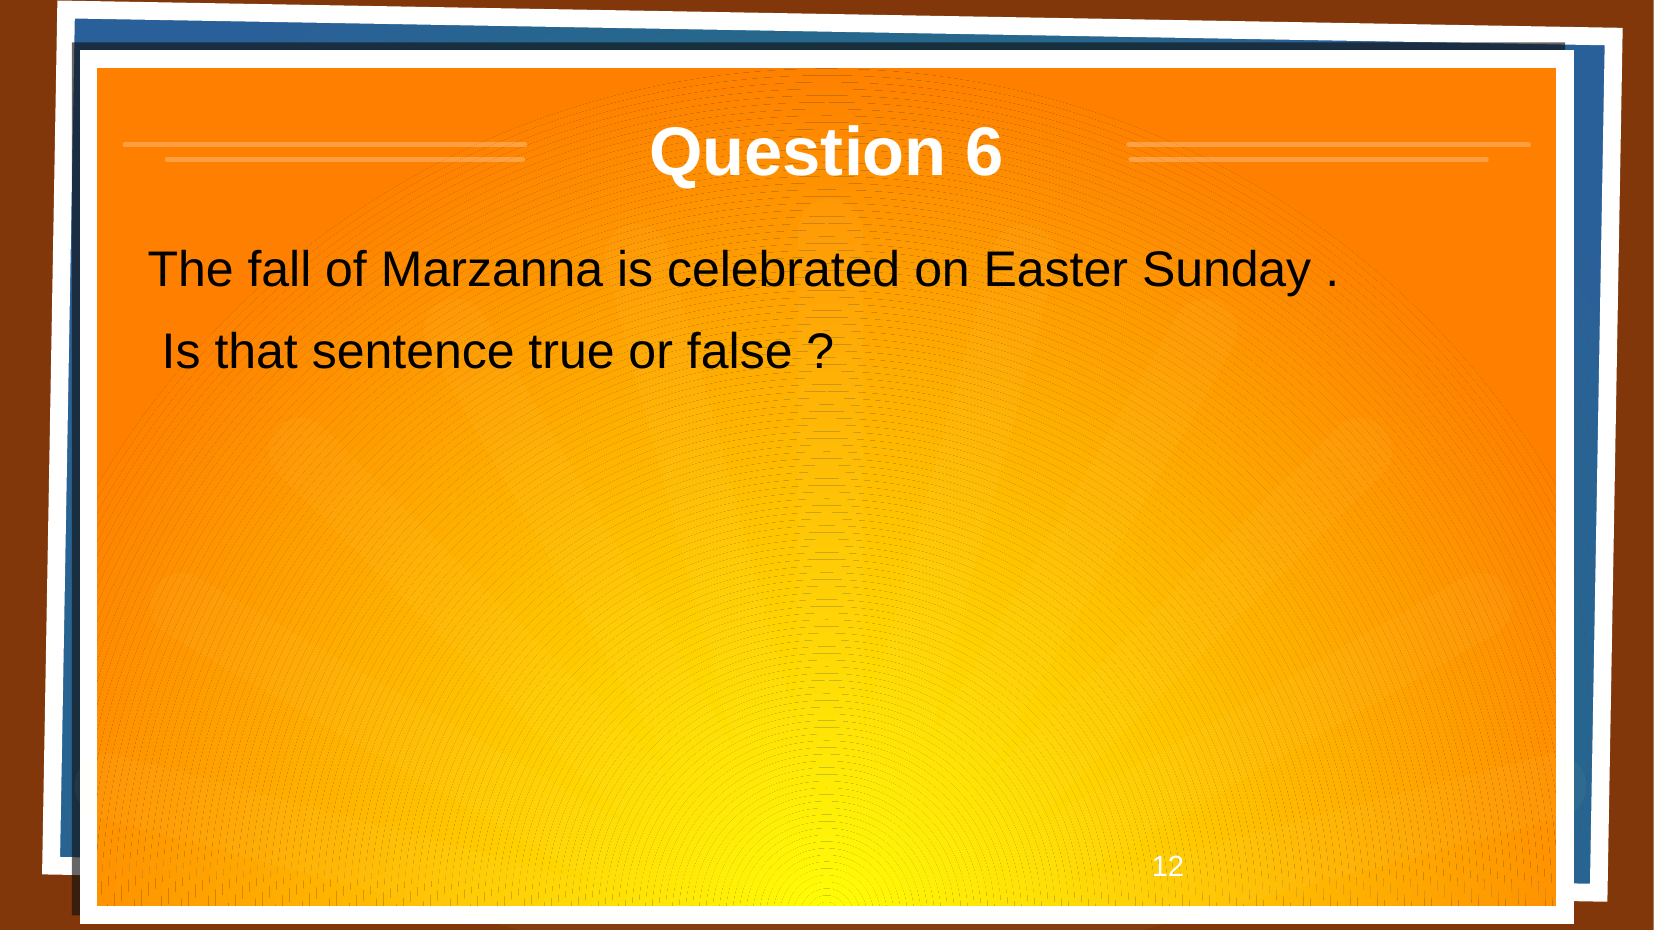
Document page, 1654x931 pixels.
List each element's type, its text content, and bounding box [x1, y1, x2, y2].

text_box [1151, 847, 1506, 912]
list The fall of Marzanna is celebrated on Easter Sunday . Ιs that sentence true or false ? [147, 236, 1506, 827]
title Question 6 [531, 73, 1123, 222]
